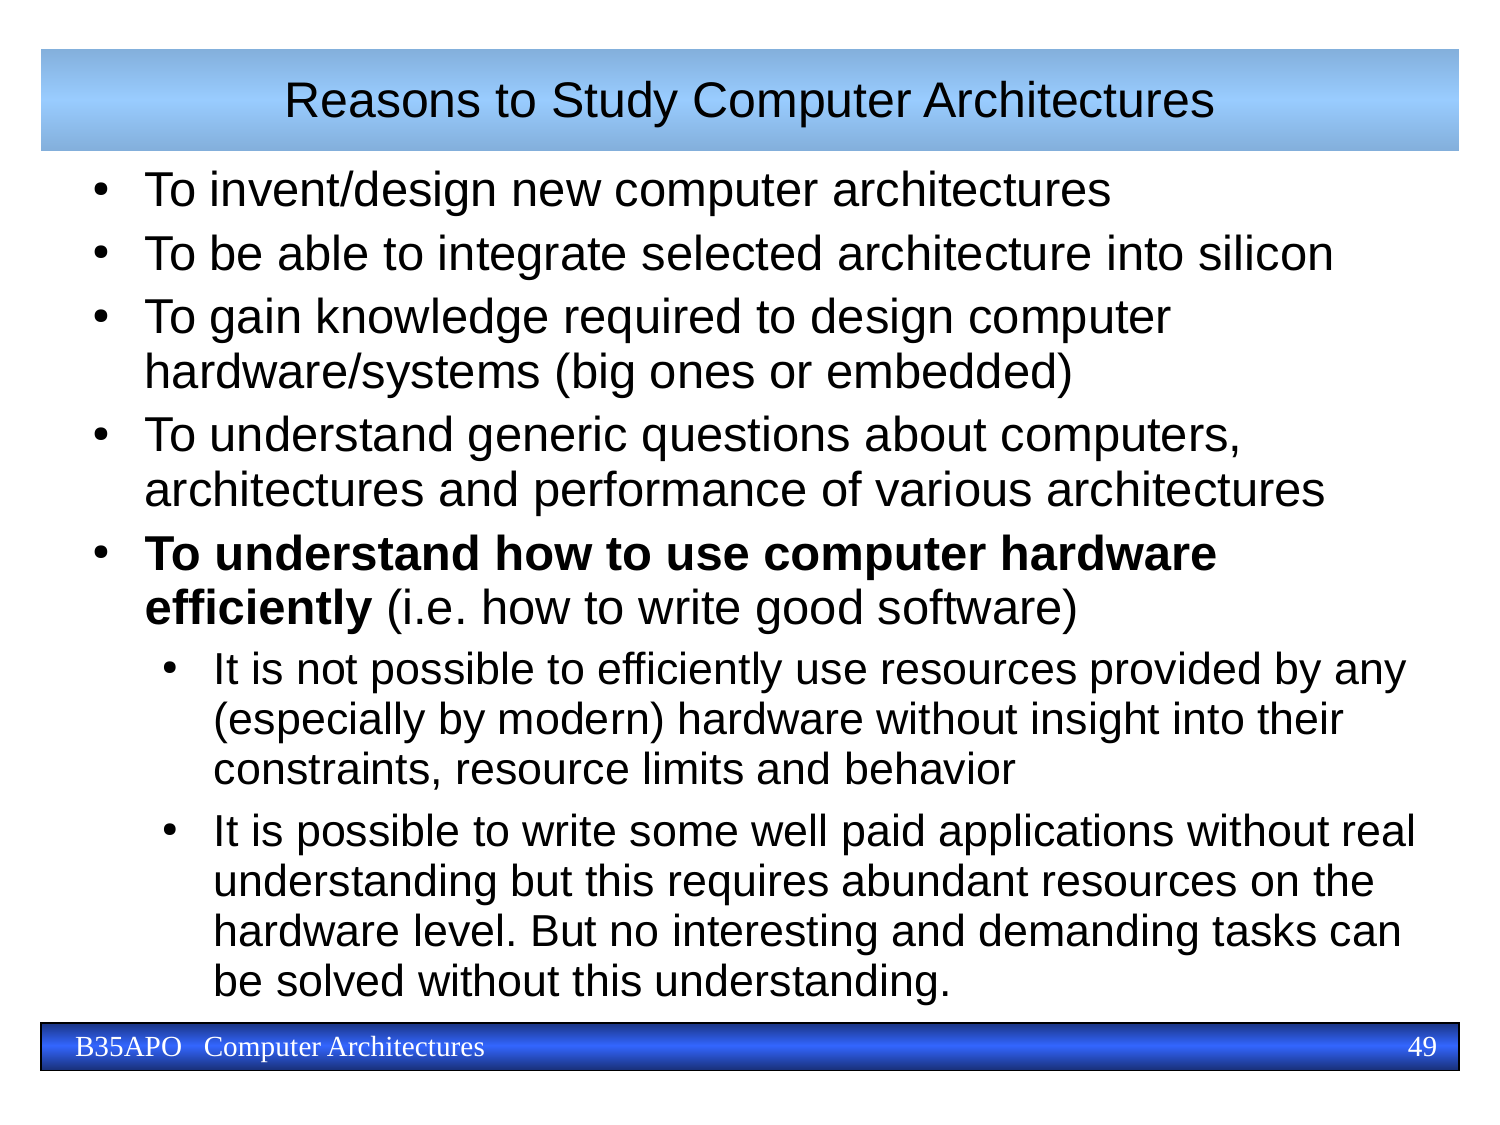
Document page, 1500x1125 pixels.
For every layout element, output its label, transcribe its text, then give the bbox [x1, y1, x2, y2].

title Reasons to Study Computer Architectures [41, 49, 1459, 151]
list To invent/design new computer architectures To be able to integrate selected architecture into silicon To gain knowledge required to design computer hardware/systems (big ones or embedded) To understand generic questions about computers, architectures and performance of various architectures To understand how to use computer hardware efficiently (i.e. how to write good software) It is not possible to efficiently use resources provided by any (especially by modern) hardware without insight into their constraints, resource limits and behavior It is possible to write some well paid applications without real understanding but this requires abundant resources on the hardware level. But no interesting and demanding tasks can be solved without this understanding. [75, 162, 1426, 1013]
